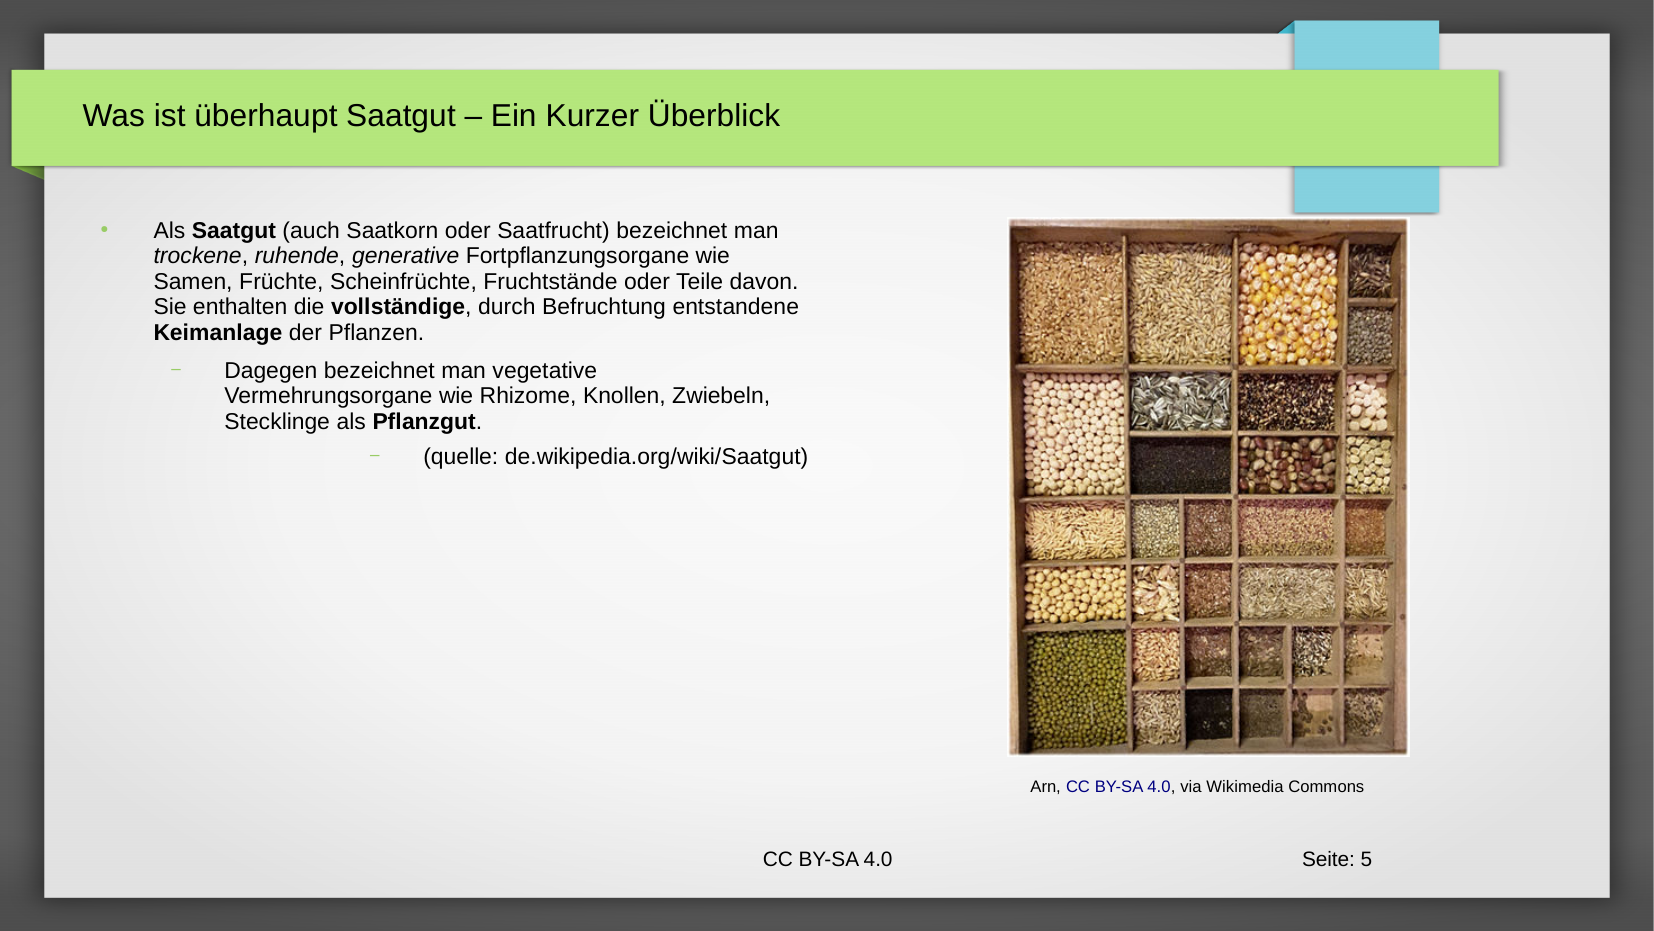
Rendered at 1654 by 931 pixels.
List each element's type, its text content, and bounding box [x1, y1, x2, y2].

title Was ist überhaupt Saatgut – Ein Kurzer Überblick [82, 97, 1264, 133]
list Als Saatgut (auch Saatkorn oder Saatfrucht) bezeichnet man trockene, ruhende, generative Fortpflanzungsorgane wie Samen, Früchte, Scheinfrüchte, Fruchtstände oder Teile davon. Sie enthalten die vollständige, durch Befruchtung entstandene Keimanlage der Pflanzen. Dagegen bezeichnet man vegetative Vermehrungsorgane wie Rhizome, Knollen, Zwiebeln, Stecklinge als Pflanzgut. (quelle: de.wikipedia.org/wiki/Saatgut) [82, 217, 809, 758]
picture [0, 0, 1654, 931]
text_box Arn, CC BY-SA 4.0, via Wikimedia Commons [1015, 769, 1406, 804]
